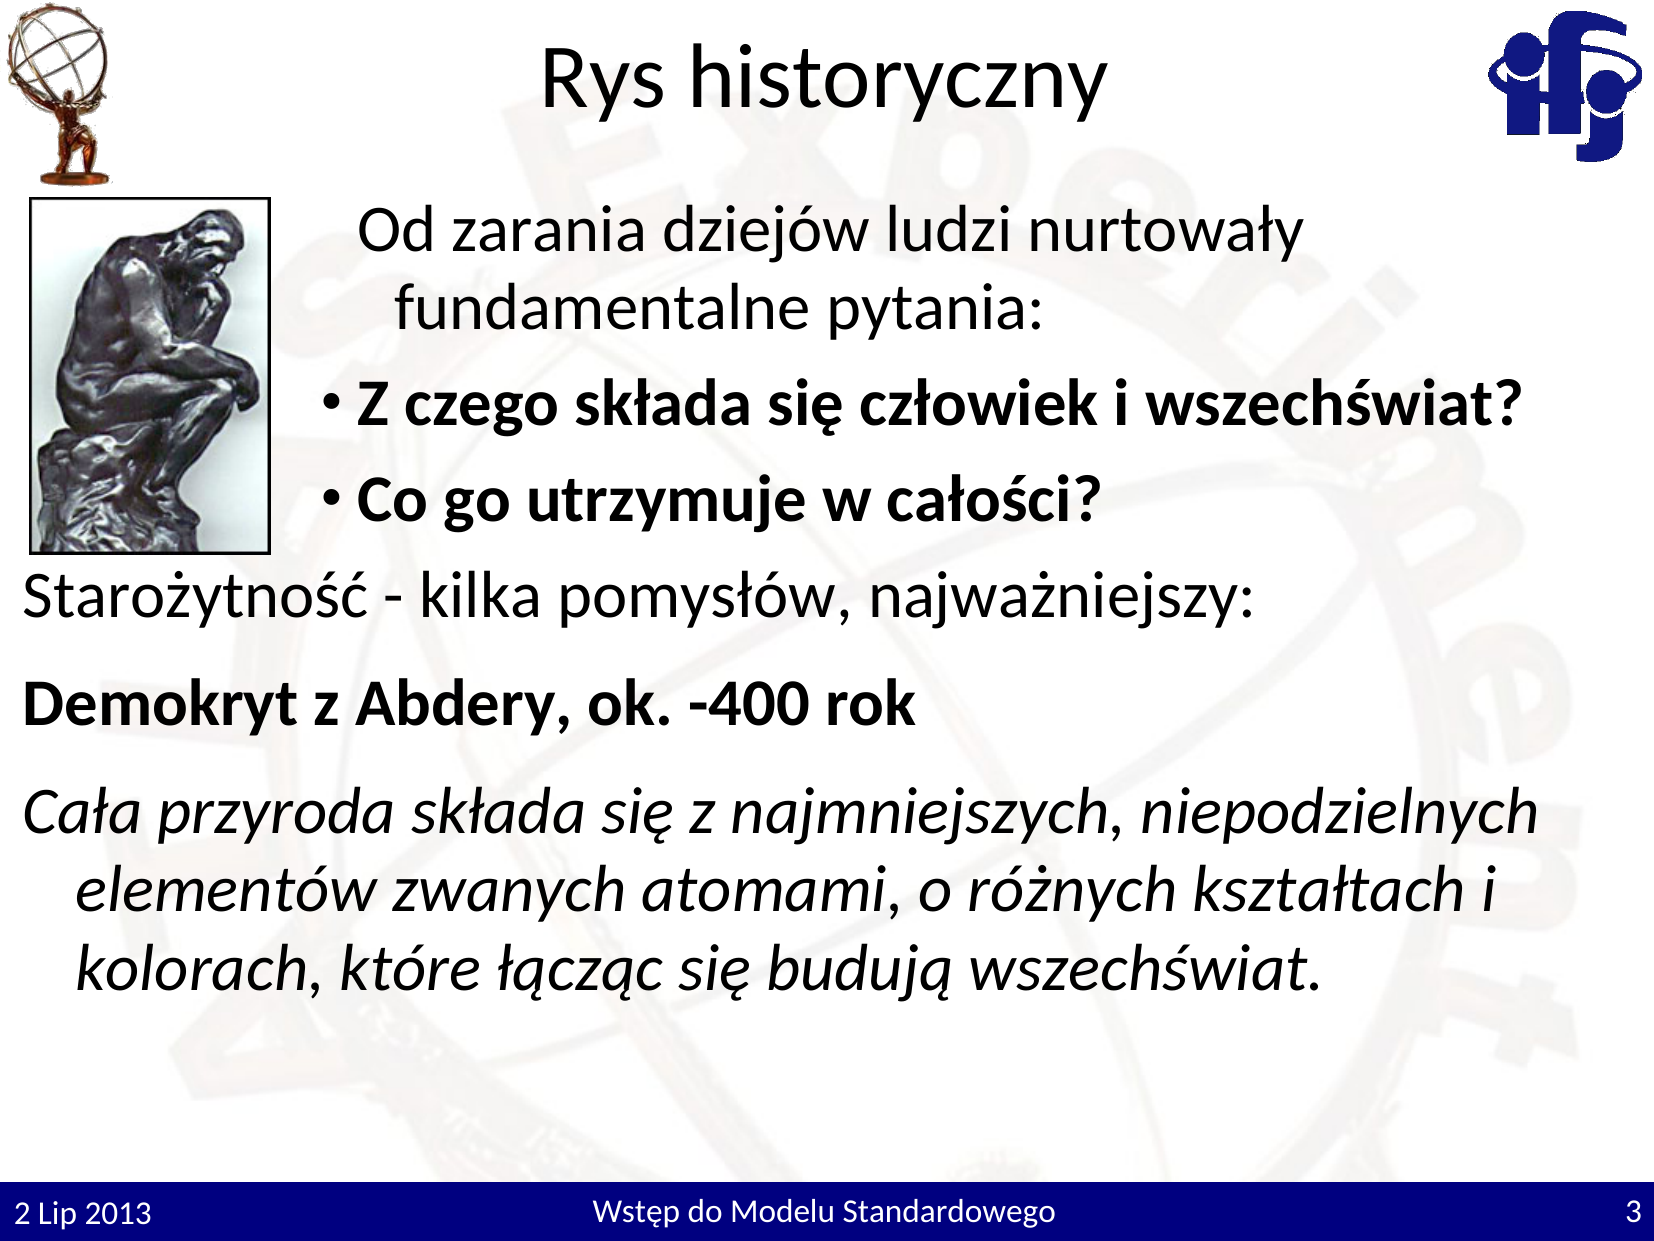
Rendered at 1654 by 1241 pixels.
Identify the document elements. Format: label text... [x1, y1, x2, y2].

picture [0, 0, 1654, 1182]
title Rys historyczny [75, 0, 1575, 150]
list Od zarania dziejów ludzi nurtowały fundamentalne pytania: Z czego składa się człowiek i wszechświat? Co go utrzymuje w całości? Starożytność - kilka pomysłów, najważniejszy: Demokryt z Abdery, ok. -400 rok Cała przyroda składa się z najmniejszych, niepodzielnych elementów zwanych atomami, o różnych kształtach i kolorach, które łącząc się budują wszechświat. [19, 187, 1636, 1171]
